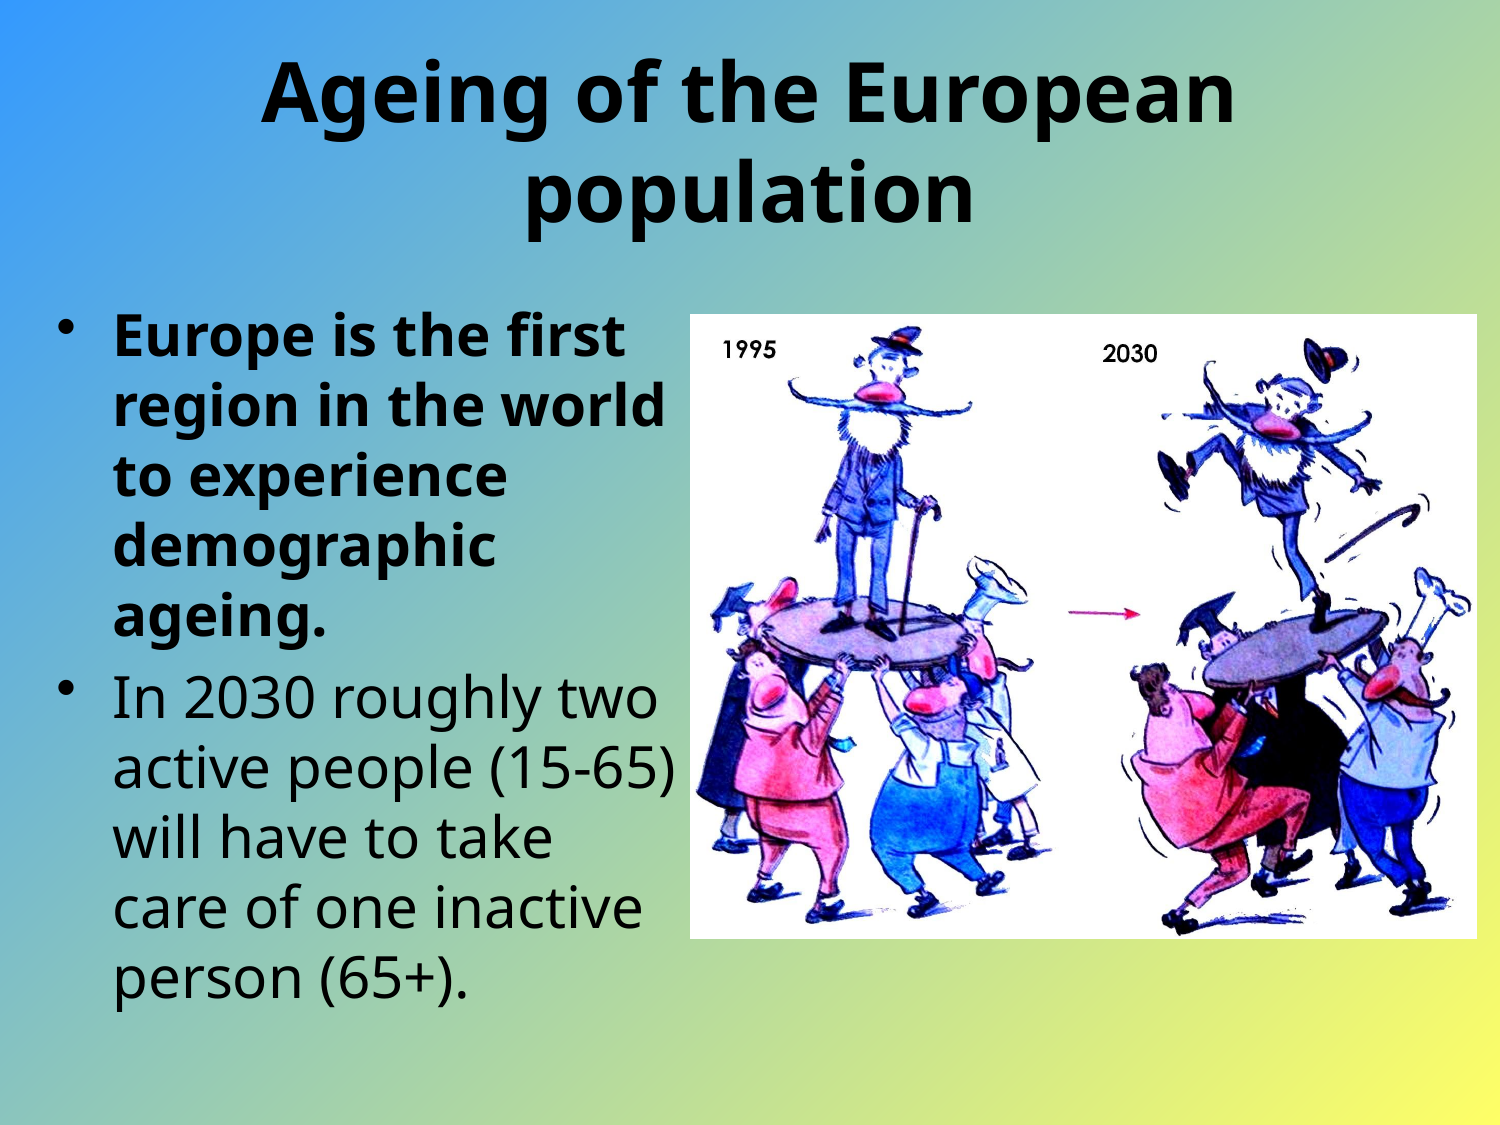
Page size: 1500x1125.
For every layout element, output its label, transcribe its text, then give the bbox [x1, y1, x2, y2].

picture [690, 314, 1477, 939]
title Ageing of the European population [75, 45, 1425, 233]
list Europe is the first region in the world to experience demographic ageing. In 2030 roughly two active people (15-65) will have to take care of one inactive person (65+). [41, 290, 697, 1087]
